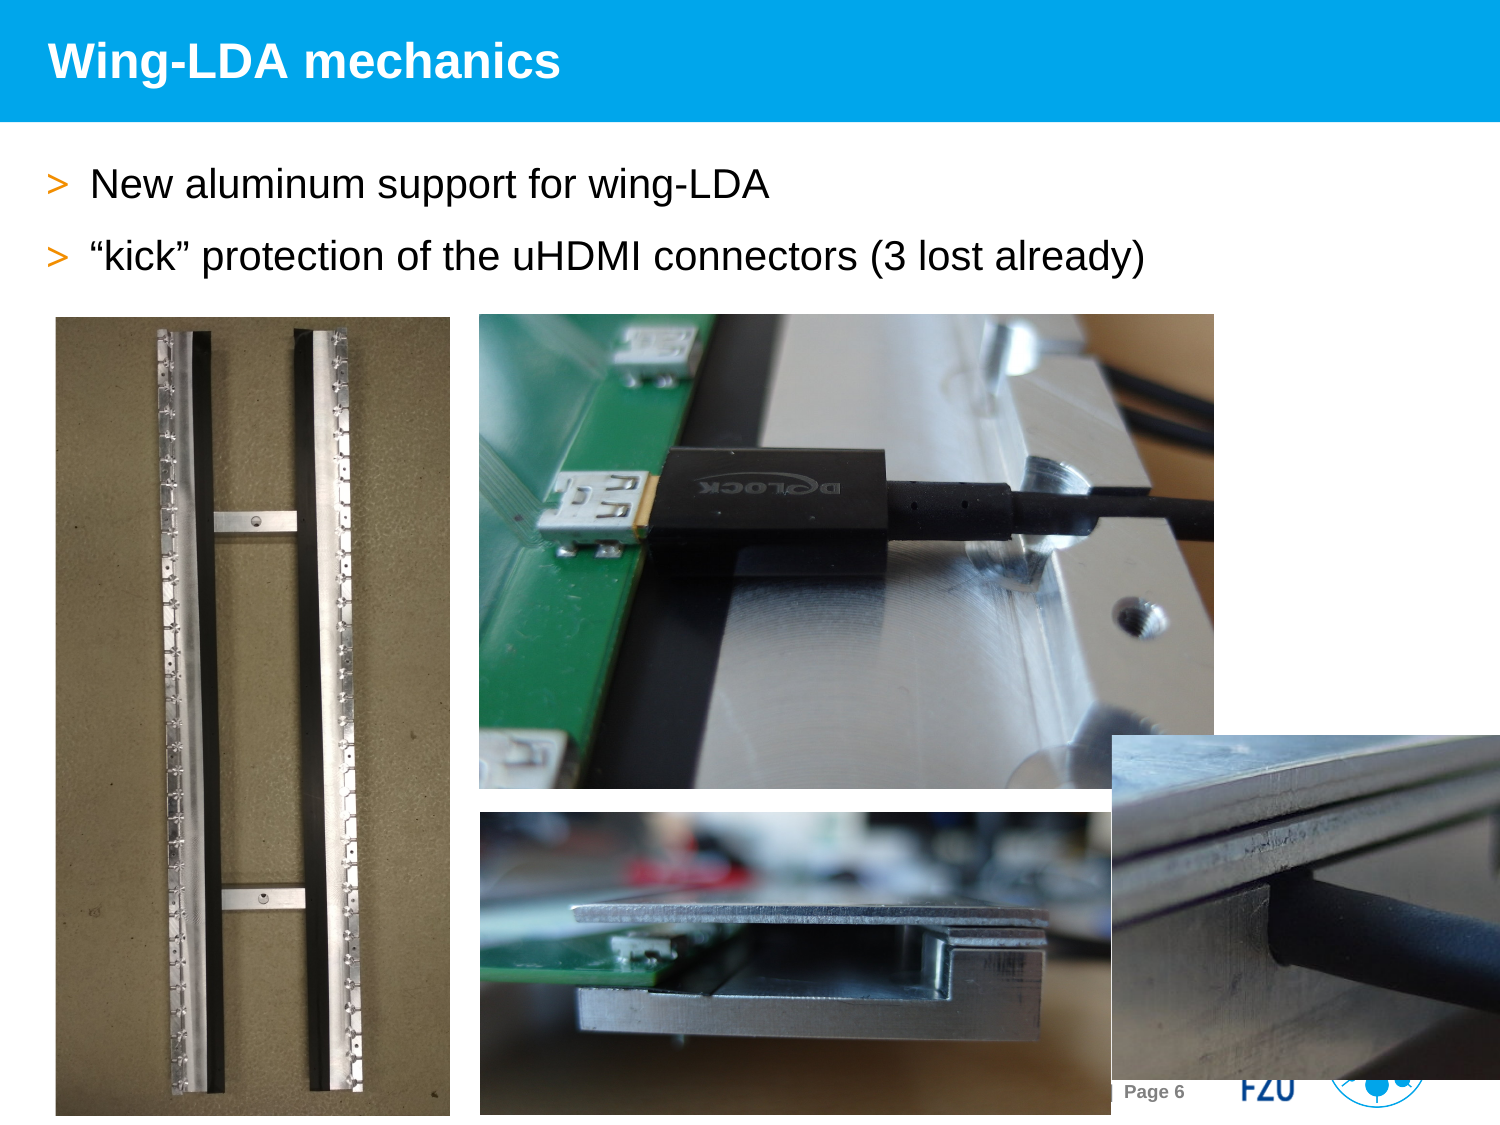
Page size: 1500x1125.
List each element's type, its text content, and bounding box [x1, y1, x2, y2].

list New aluminum support for wing-LDA “kick” protection of the uHDMI connectors (3 lost already) [46, 160, 1444, 813]
title Wing-LDA mechanics [47, 16, 1446, 107]
picture [55, 305, 451, 1116]
picture [479, 314, 1500, 1115]
